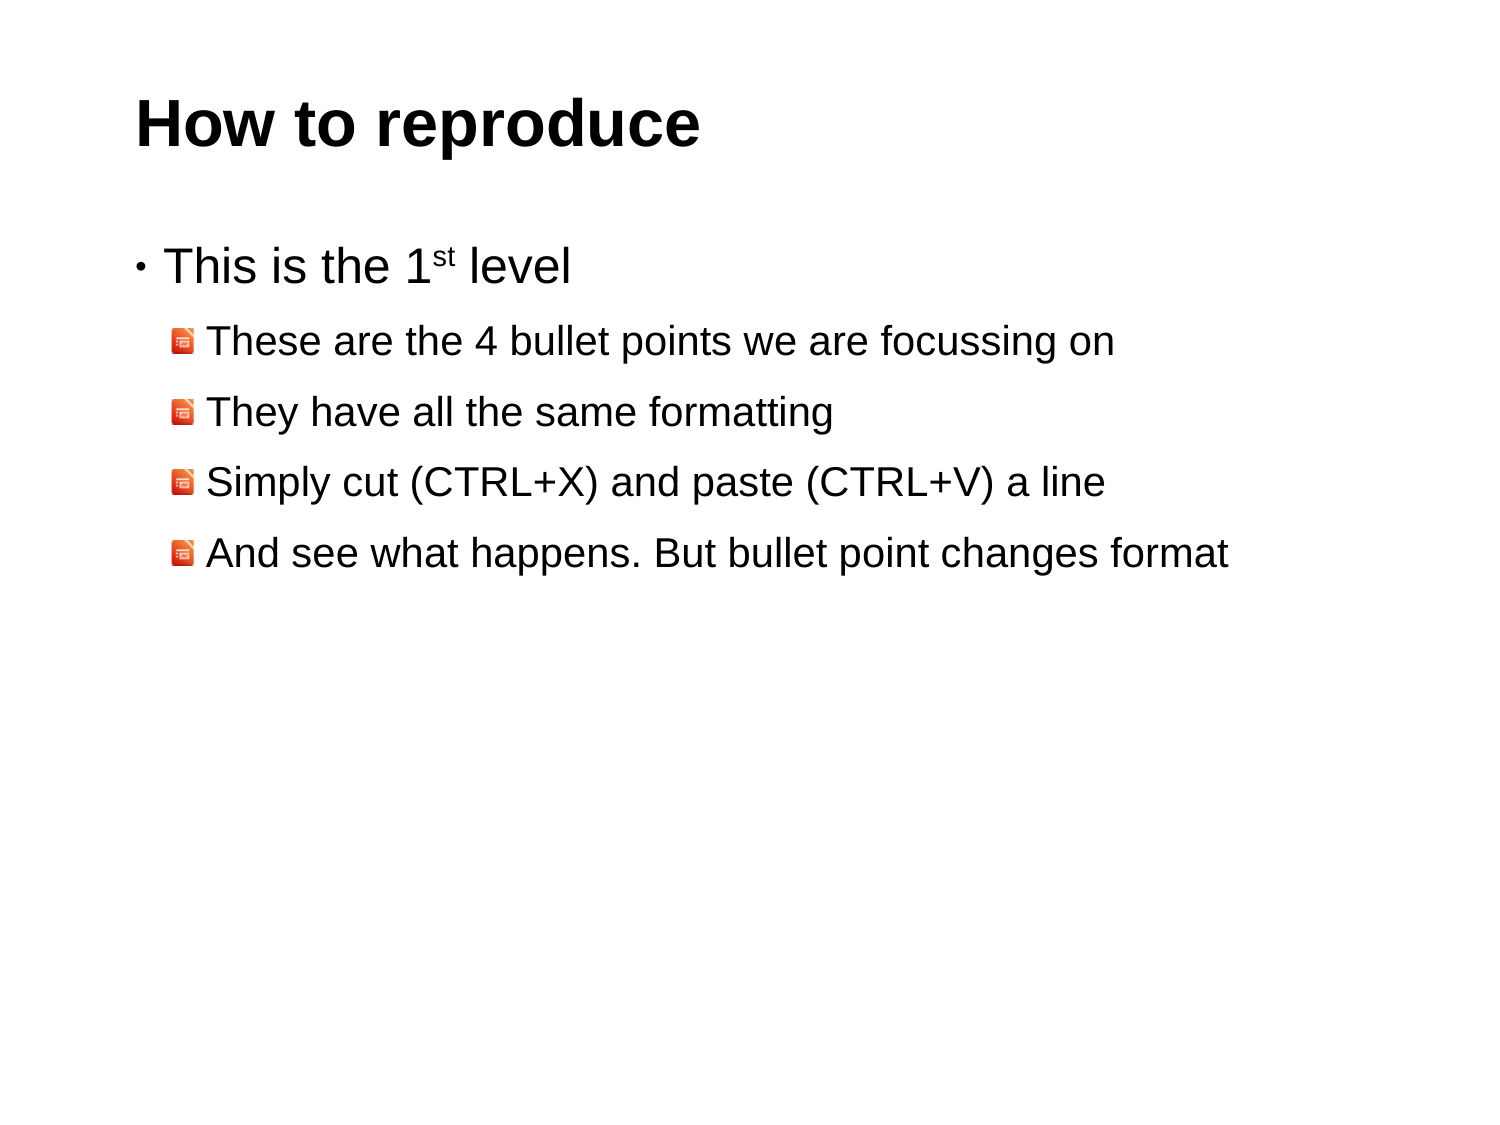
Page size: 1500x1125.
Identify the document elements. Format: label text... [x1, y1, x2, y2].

title How to reproduce [135, 41, 1372, 204]
list This is the 1st level These are the 4 bullet points we are focussing on They have all the same formatting Simply cut (CTRL+X) and paste (CTRL+V) a line And see what happens. But bullet point changes format [135, 238, 1372, 1036]
